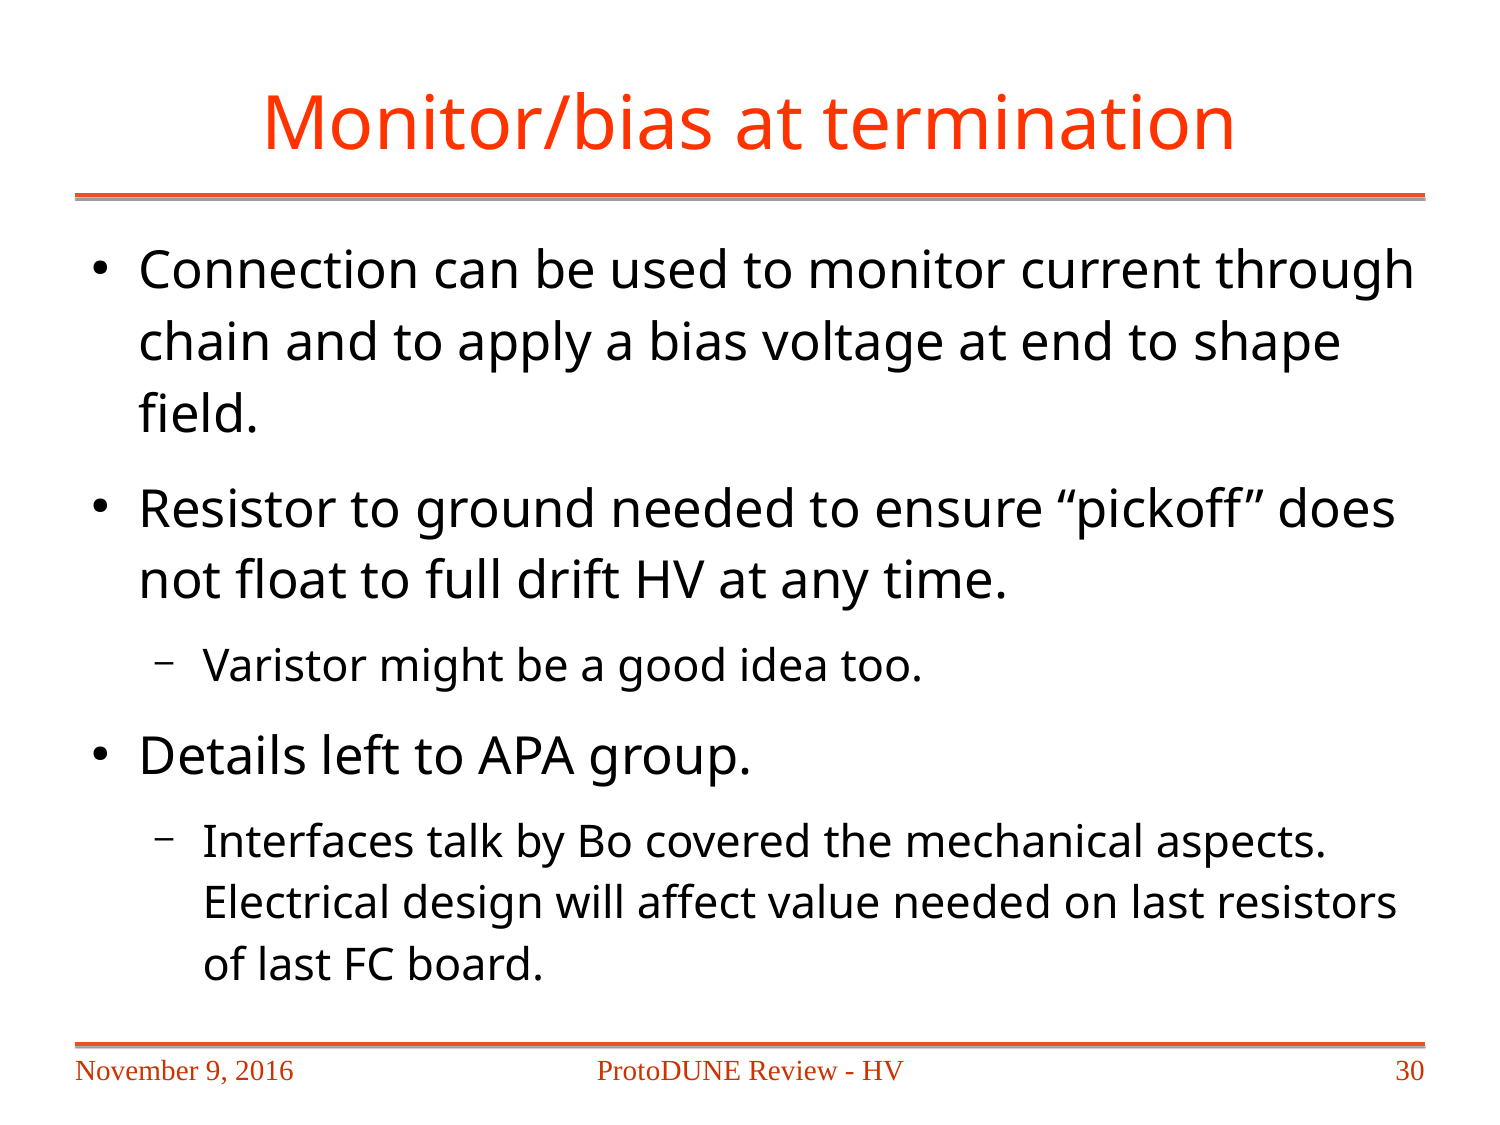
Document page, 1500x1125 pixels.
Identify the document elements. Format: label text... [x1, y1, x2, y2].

title Monitor/bias at termination [75, 44, 1425, 196]
list Connection can be used to monitor current through chain and to apply a bias voltage at end to shape field. Resistor to ground needed to ensure “pickoff” does not float to full drift HV at any time. Varistor might be a good idea too. Details left to APA group. Interfaces talk by Bo covered the mechanical aspects. Electrical design will affect value needed on last resistors of last FC board. [75, 232, 1425, 1002]
